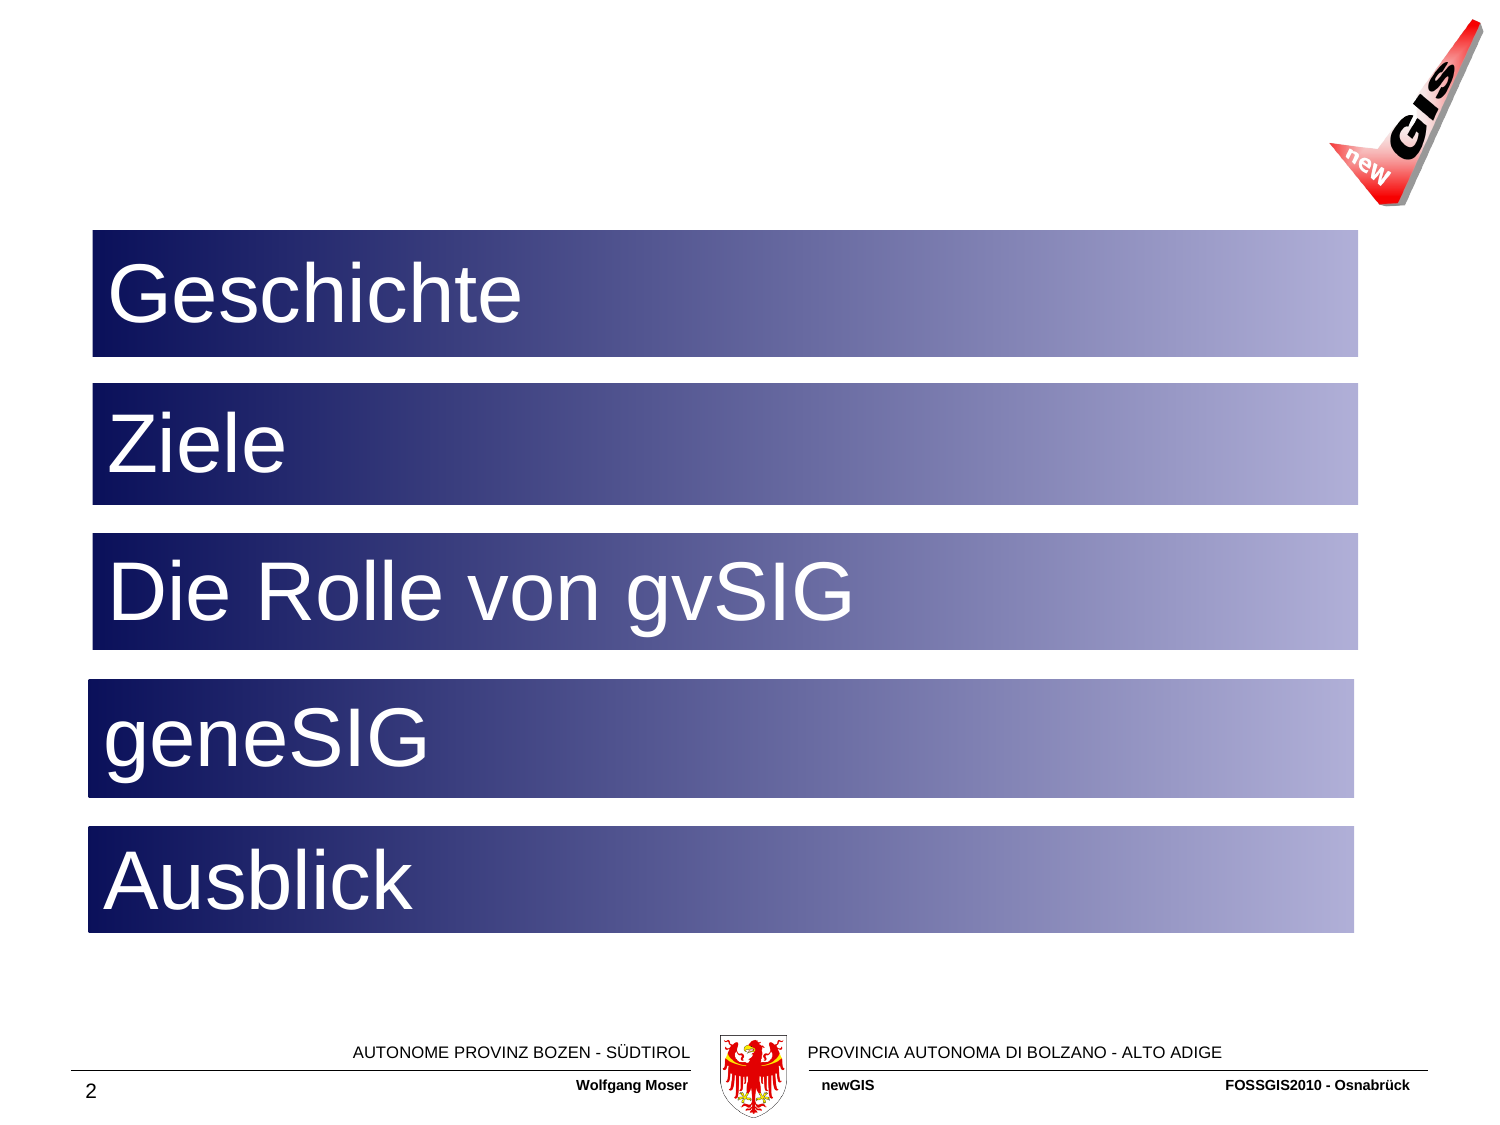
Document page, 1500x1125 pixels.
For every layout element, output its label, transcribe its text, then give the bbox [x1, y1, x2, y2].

picture [720, 1035, 787, 1118]
text_box Ausblick [88, 826, 1355, 933]
text_box Ziele [92, 383, 1359, 505]
picture [1328, 18, 1485, 207]
text_box geneSIG [88, 679, 1355, 798]
text_box Die Rolle von gvSIG [92, 533, 1359, 650]
text_box Geschichte [92, 230, 1359, 357]
